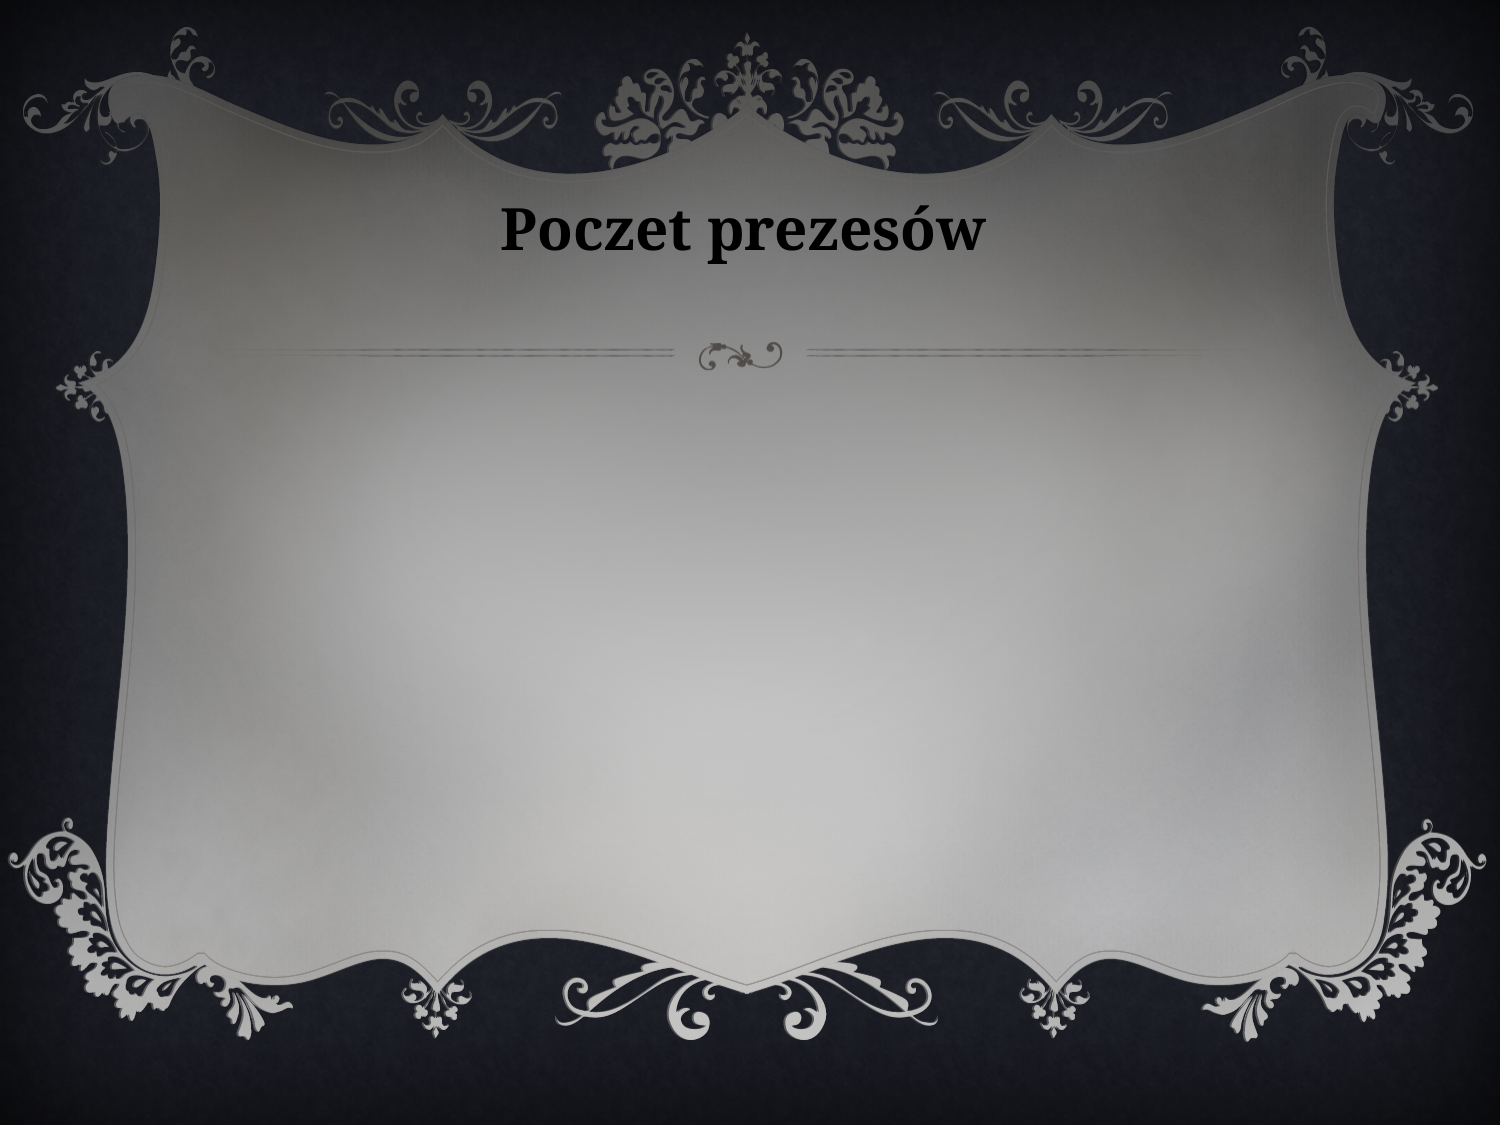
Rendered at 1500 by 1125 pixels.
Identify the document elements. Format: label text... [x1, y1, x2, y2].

picture [0, 0, 1500, 1125]
title Poczet prezesów [218, 184, 1269, 297]
